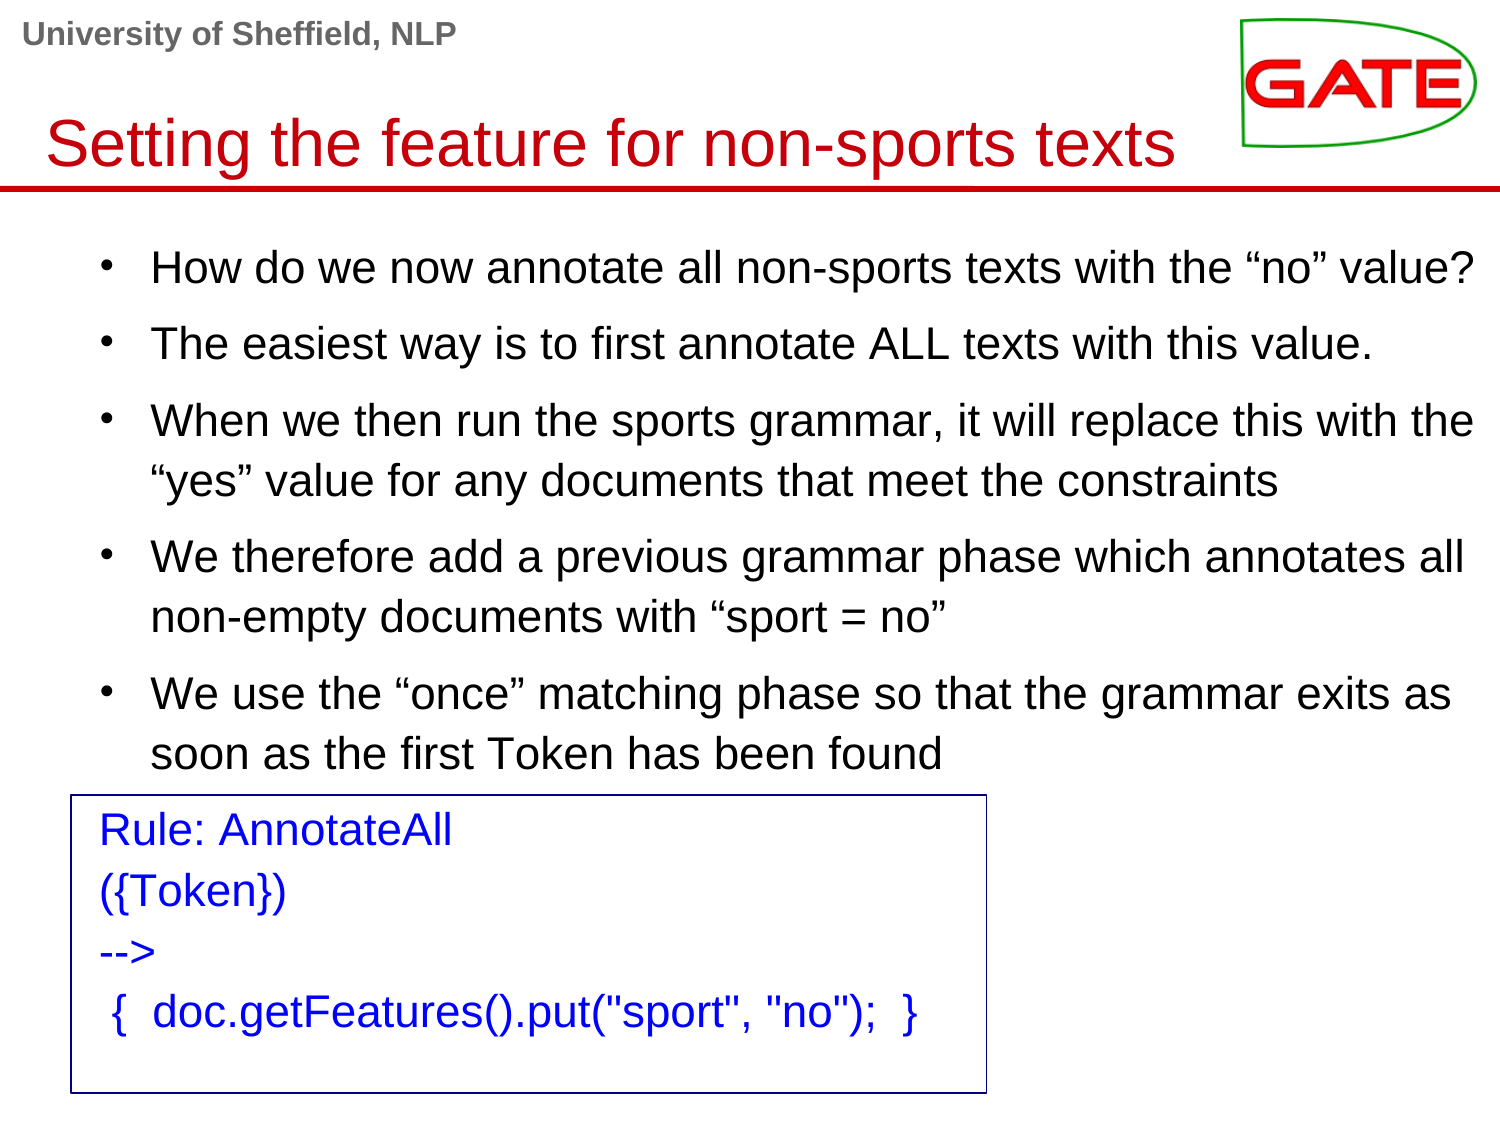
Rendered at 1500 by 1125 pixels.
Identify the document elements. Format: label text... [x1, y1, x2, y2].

picture [1240, 18, 1477, 148]
list How do we now annotate all non-sports texts with the “no” value? The easiest way is to first annotate ALL texts with this value. When we then run the sports grammar, it will replace this with the “yes” value for any documents that meet the constraints We therefore add a previous grammar phase which annotates all non-empty documents with “sport = no” We use the “once” matching phase so that the grammar exits as soon as the first Token has been found Rule: AnnotateAll ({Token}) --> { doc.getFeatures().put("sport", "no"); } [29, 224, 1500, 1107]
title Setting the feature for non-sports texts [30, 41, 1270, 224]
